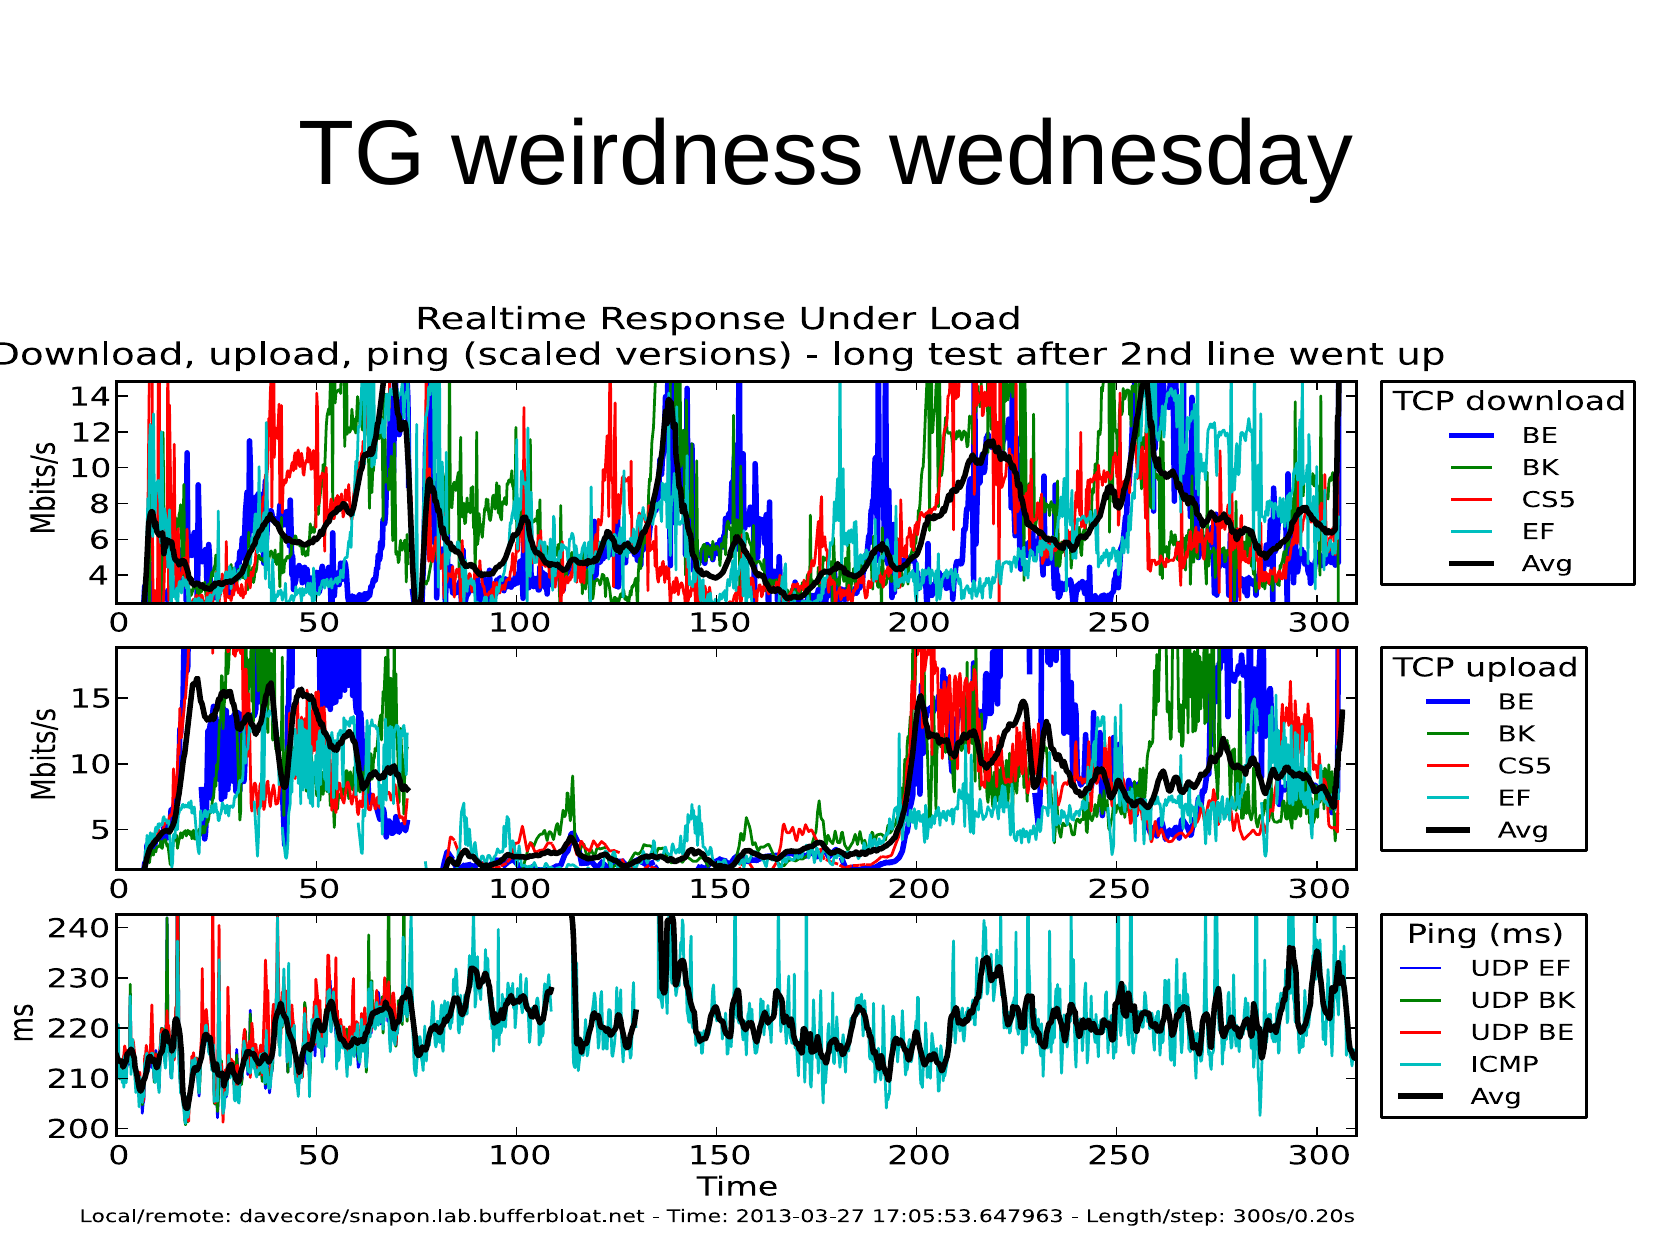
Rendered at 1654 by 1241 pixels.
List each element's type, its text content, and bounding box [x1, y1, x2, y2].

picture [0, 290, 1654, 1241]
title TG weirdness wednesday [82, 49, 1571, 257]
